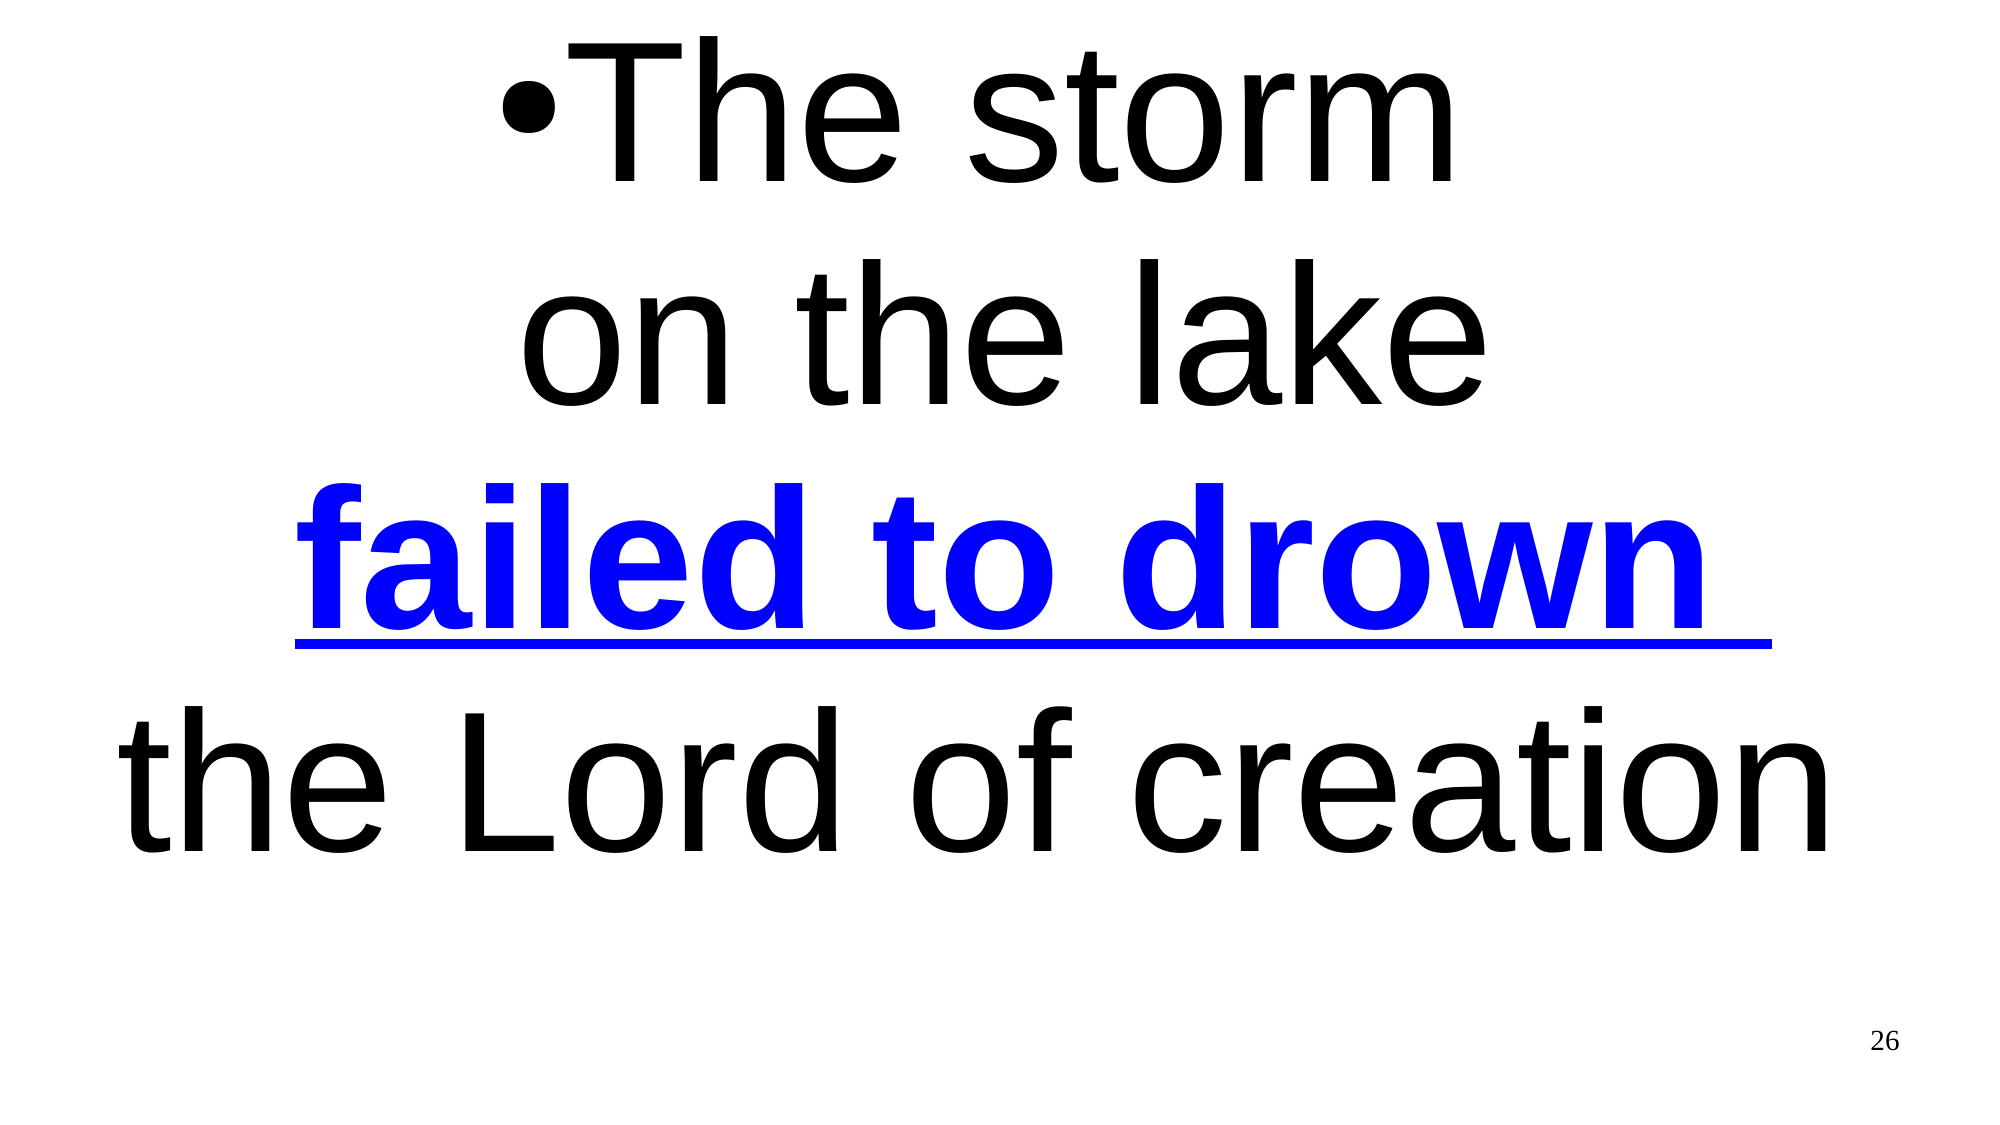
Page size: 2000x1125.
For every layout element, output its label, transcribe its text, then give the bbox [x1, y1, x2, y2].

list The storm on the lake failed to drown the Lord of creation [0, 0, 1996, 1123]
